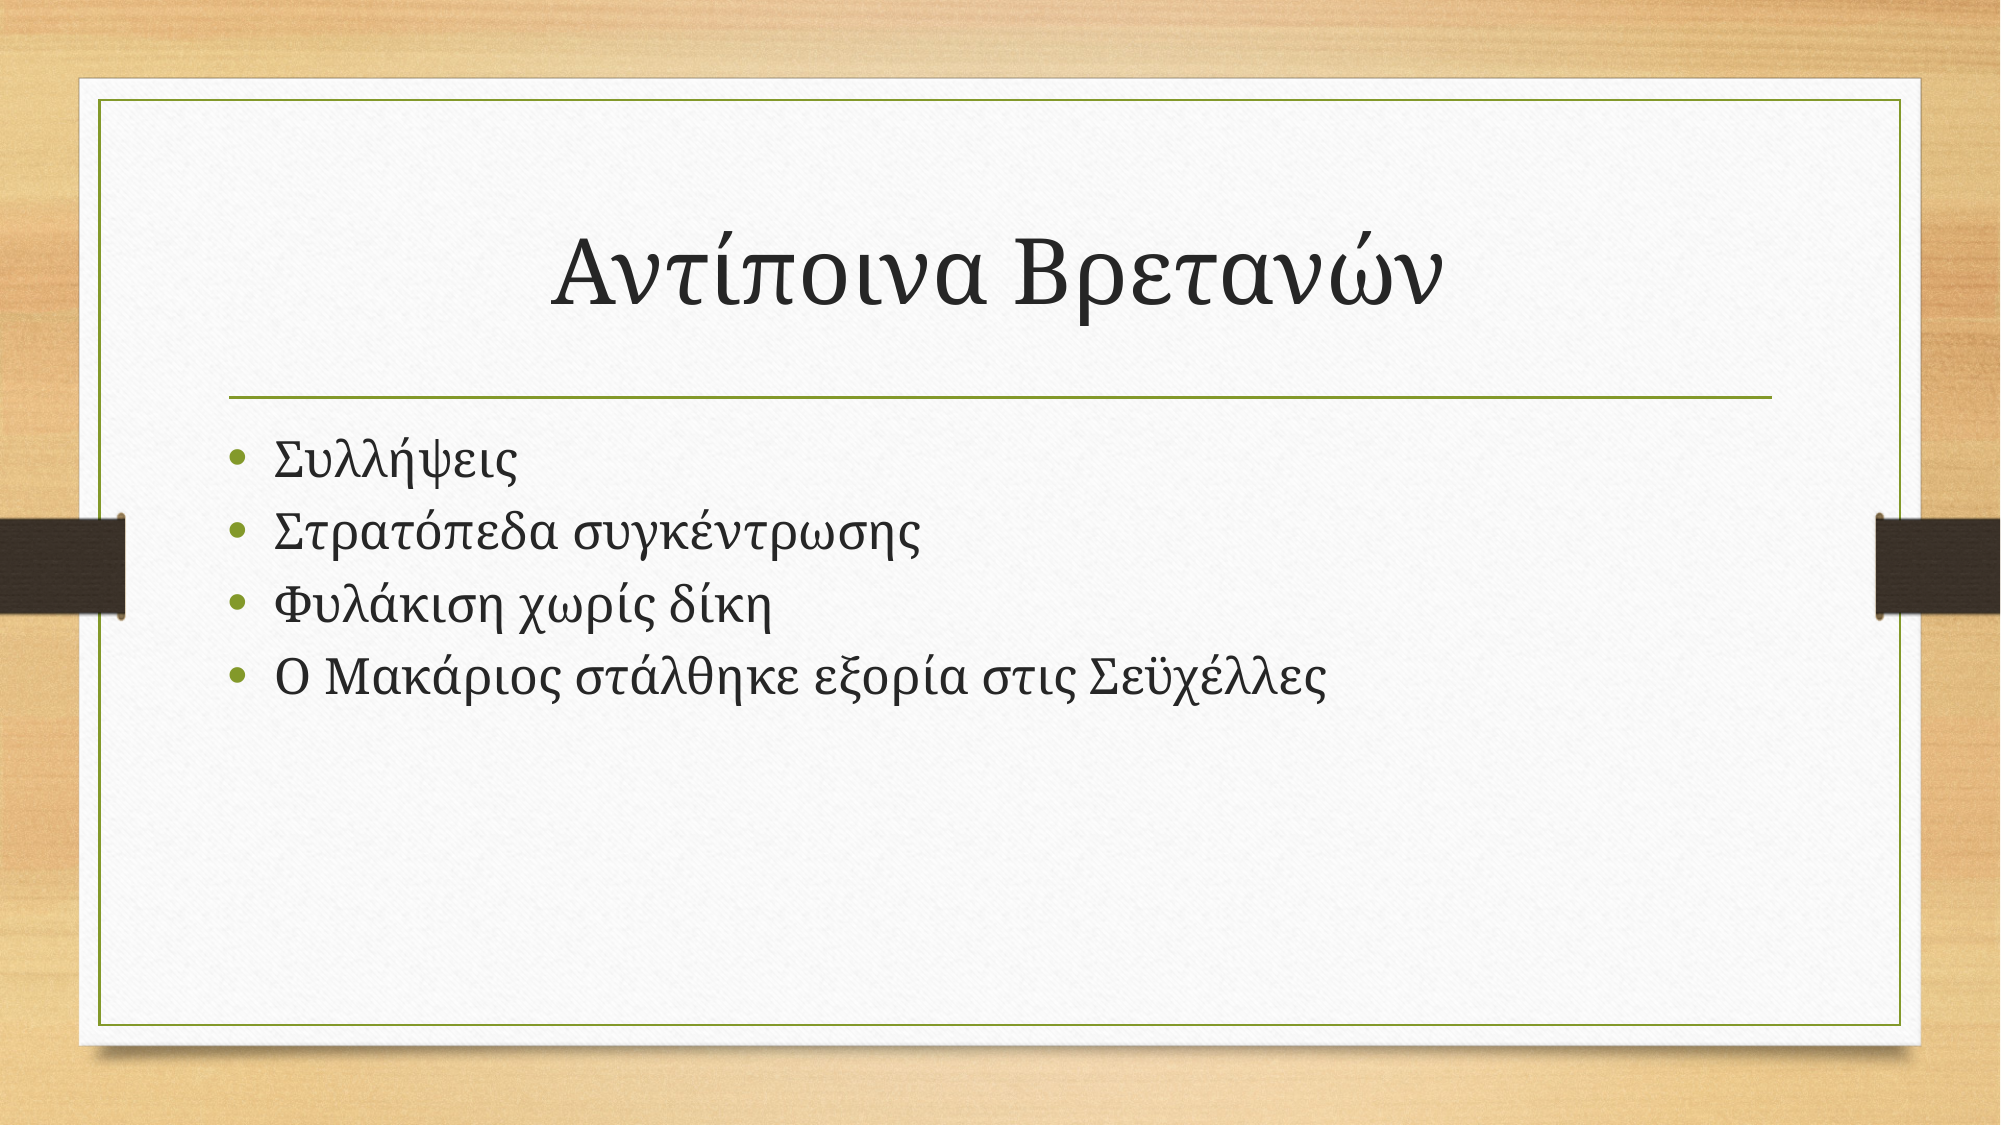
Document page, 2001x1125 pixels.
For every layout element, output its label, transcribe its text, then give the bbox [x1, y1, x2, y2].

title Αντίποινα Βρετανών [212, 161, 1788, 376]
list Συλλήψεις Στρατόπεδα συγκέντρωσης Φυλάκιση χωρίς δίκη Ο Μακάριος στάλθηκε εξορία στις Σεϋχέλλες [212, 419, 1788, 964]
